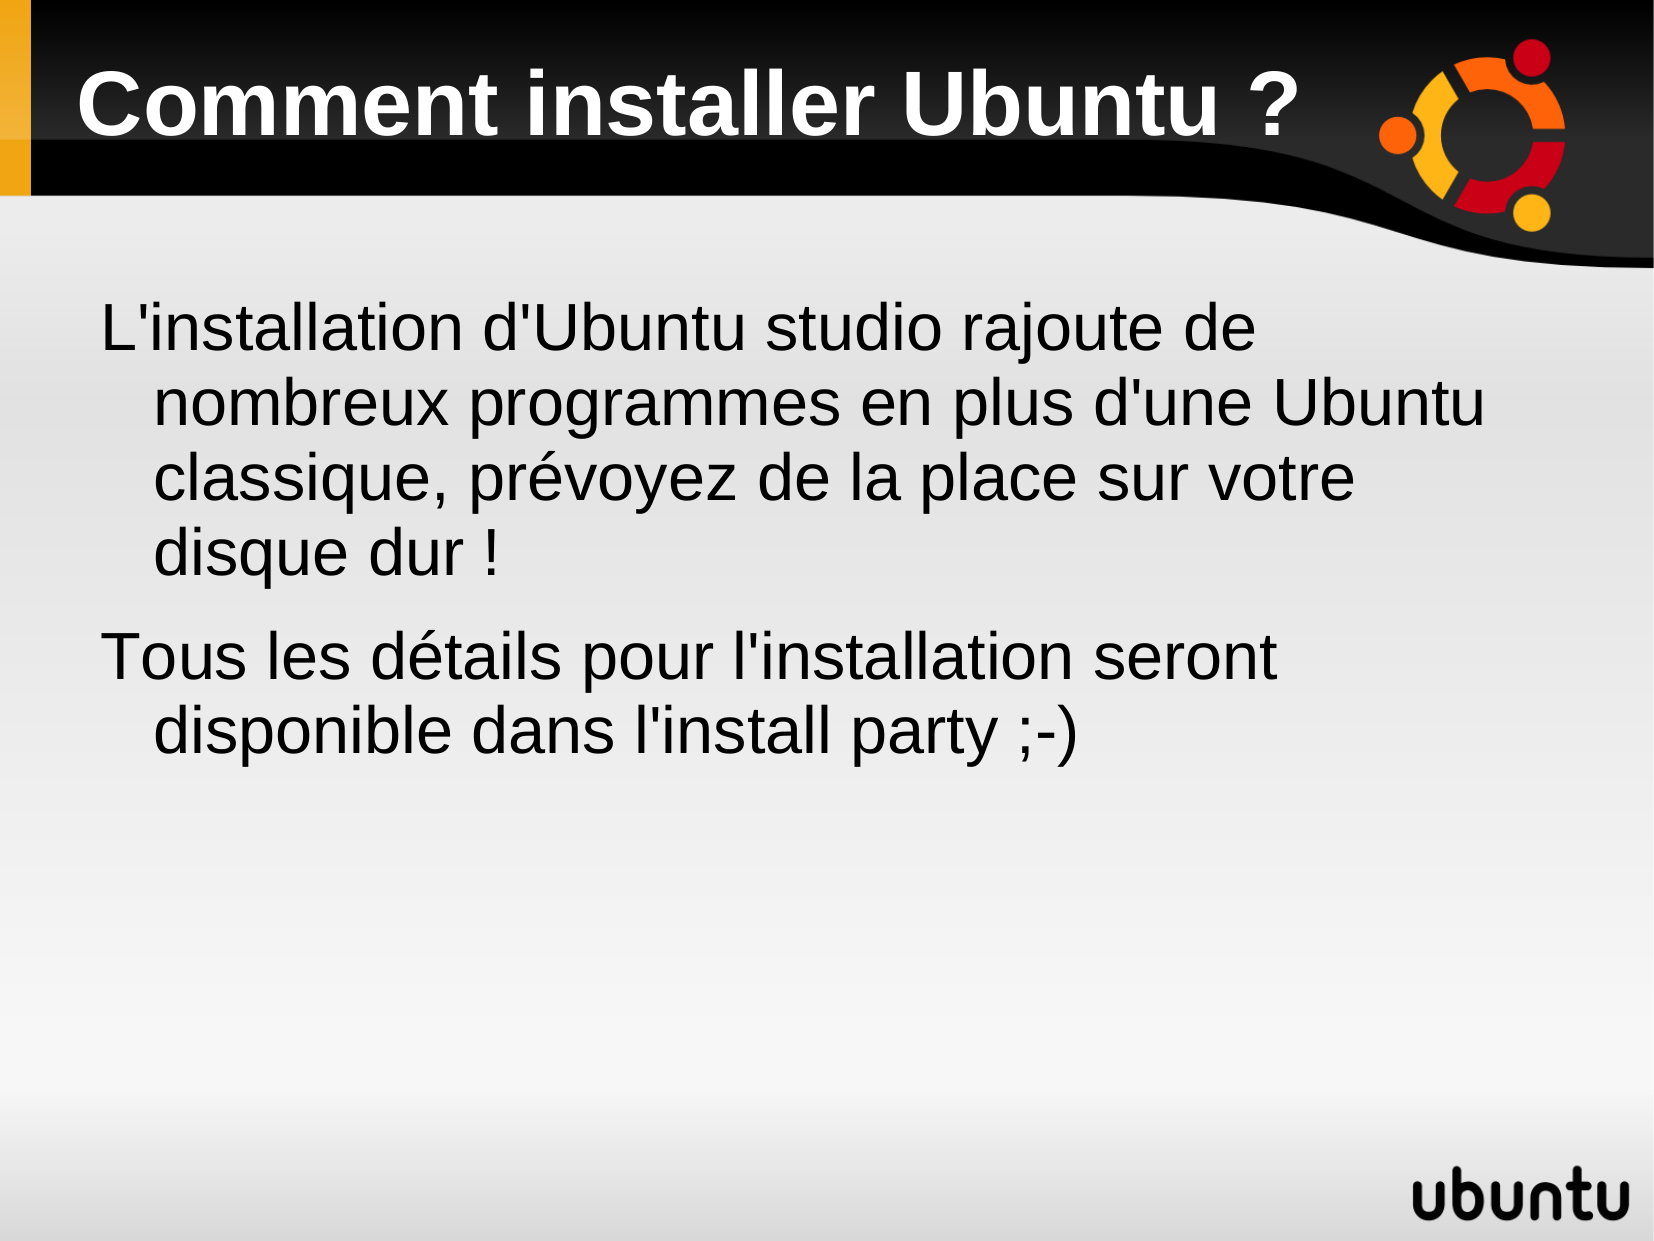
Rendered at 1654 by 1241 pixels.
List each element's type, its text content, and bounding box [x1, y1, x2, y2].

list L'installation d'Ubuntu studio rajoute de nombreux programmes en plus d'une Ubuntu classique, prévoyez de la place sur votre disque dur ! Tous les détails pour l'installation seront disponible dans l'install party ;-) [82, 290, 1571, 1094]
picture [0, 0, 1654, 1241]
title Comment installer Ubuntu ? [76, 7, 1565, 200]
